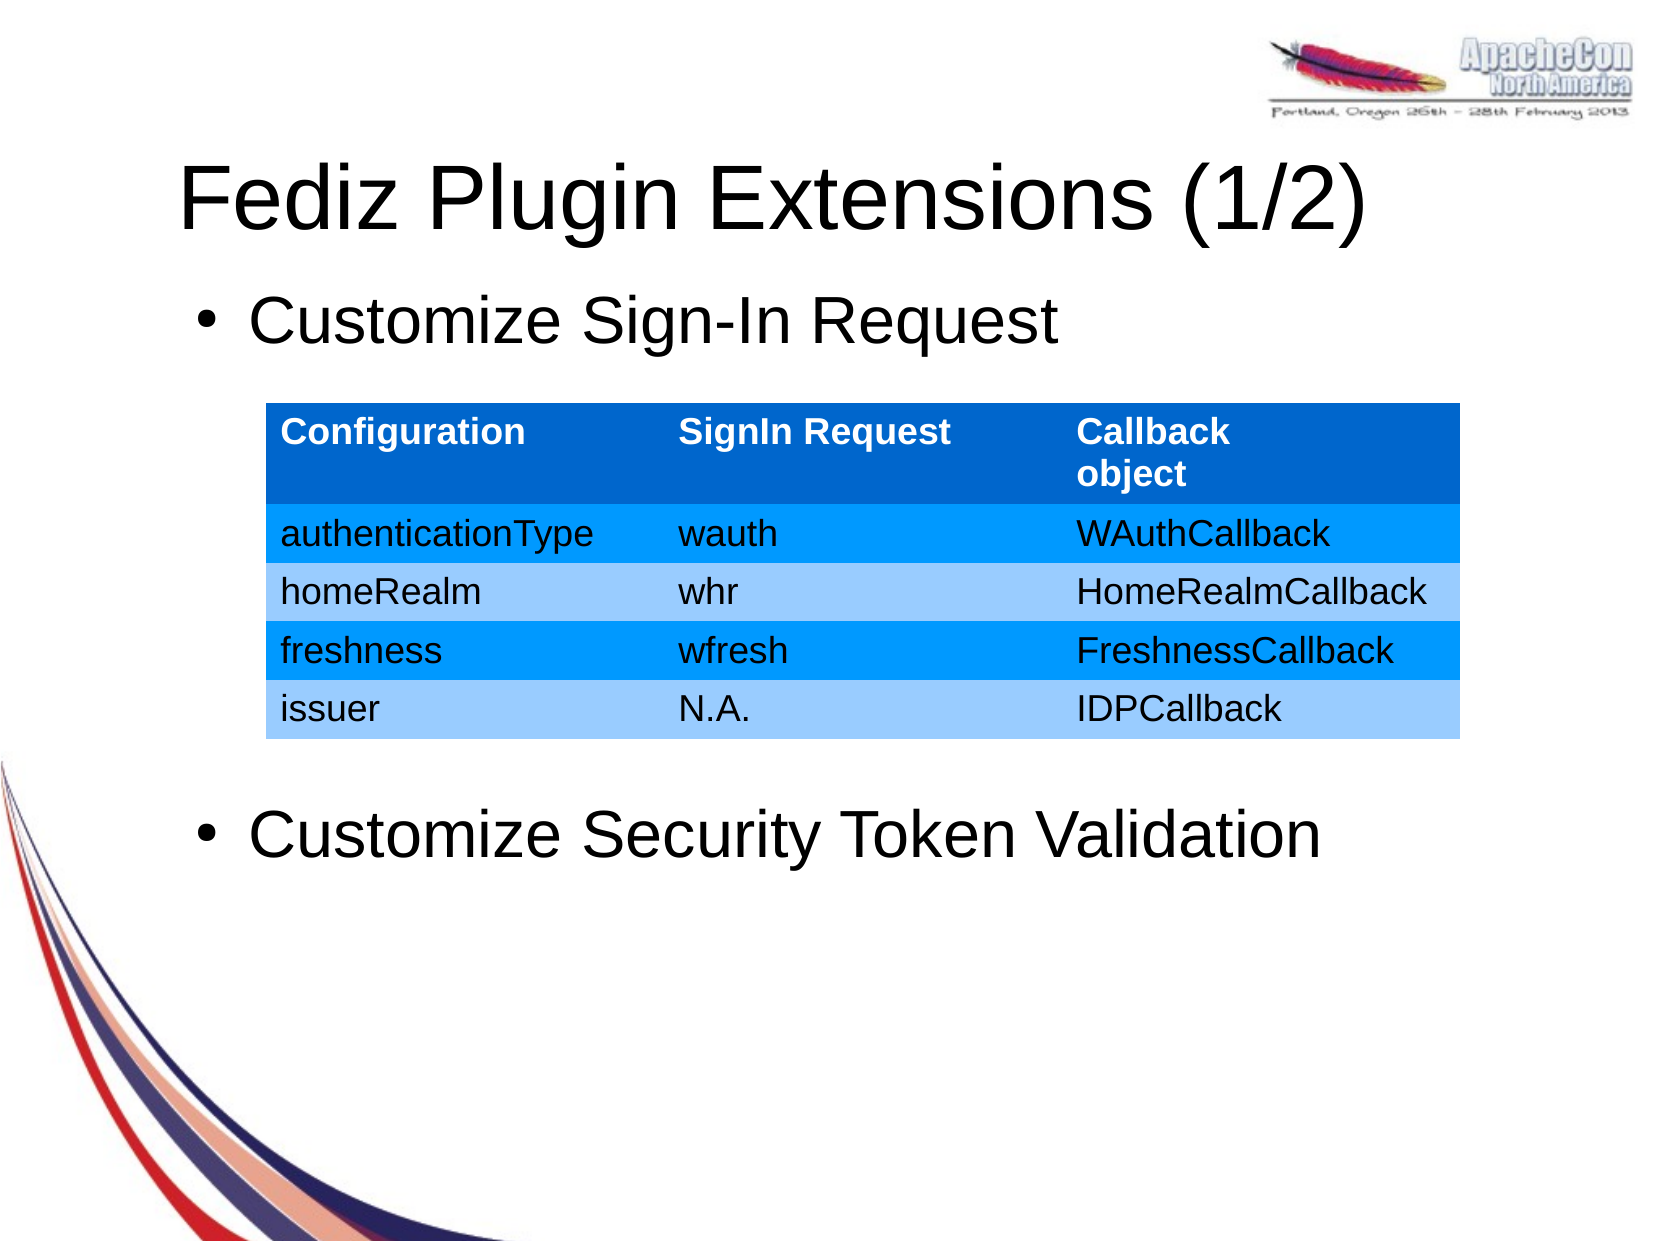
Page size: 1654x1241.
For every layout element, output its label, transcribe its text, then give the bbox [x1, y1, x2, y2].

table_cell wauth [664, 504, 1061, 563]
table_cell wfresh [664, 621, 1061, 680]
table_cell whr [664, 563, 1061, 621]
table_cell authenticationType [266, 504, 664, 563]
table_header SignIn Request [664, 403, 1061, 504]
list Customize Security Token Validation [177, 797, 1536, 990]
table_cell homeRealm [266, 563, 664, 621]
table_cell HomeRealmCallback [1061, 563, 1460, 621]
picture [0, 0, 1654, 1241]
table_header Callback object [1061, 403, 1460, 504]
table_cell freshness [266, 621, 664, 680]
list Customize Sign-In Request [177, 283, 1536, 384]
table_header Configuration [266, 403, 664, 504]
table_cell FreshnessCallback [1061, 621, 1460, 680]
title Fediz Plugin Extensions (1/2) [177, 146, 1536, 250]
table_cell WAuthCallback [1061, 504, 1460, 563]
table_cell IDPCallback [1061, 680, 1460, 739]
table_cell N.A. [664, 680, 1061, 739]
table_cell issuer [266, 680, 664, 739]
